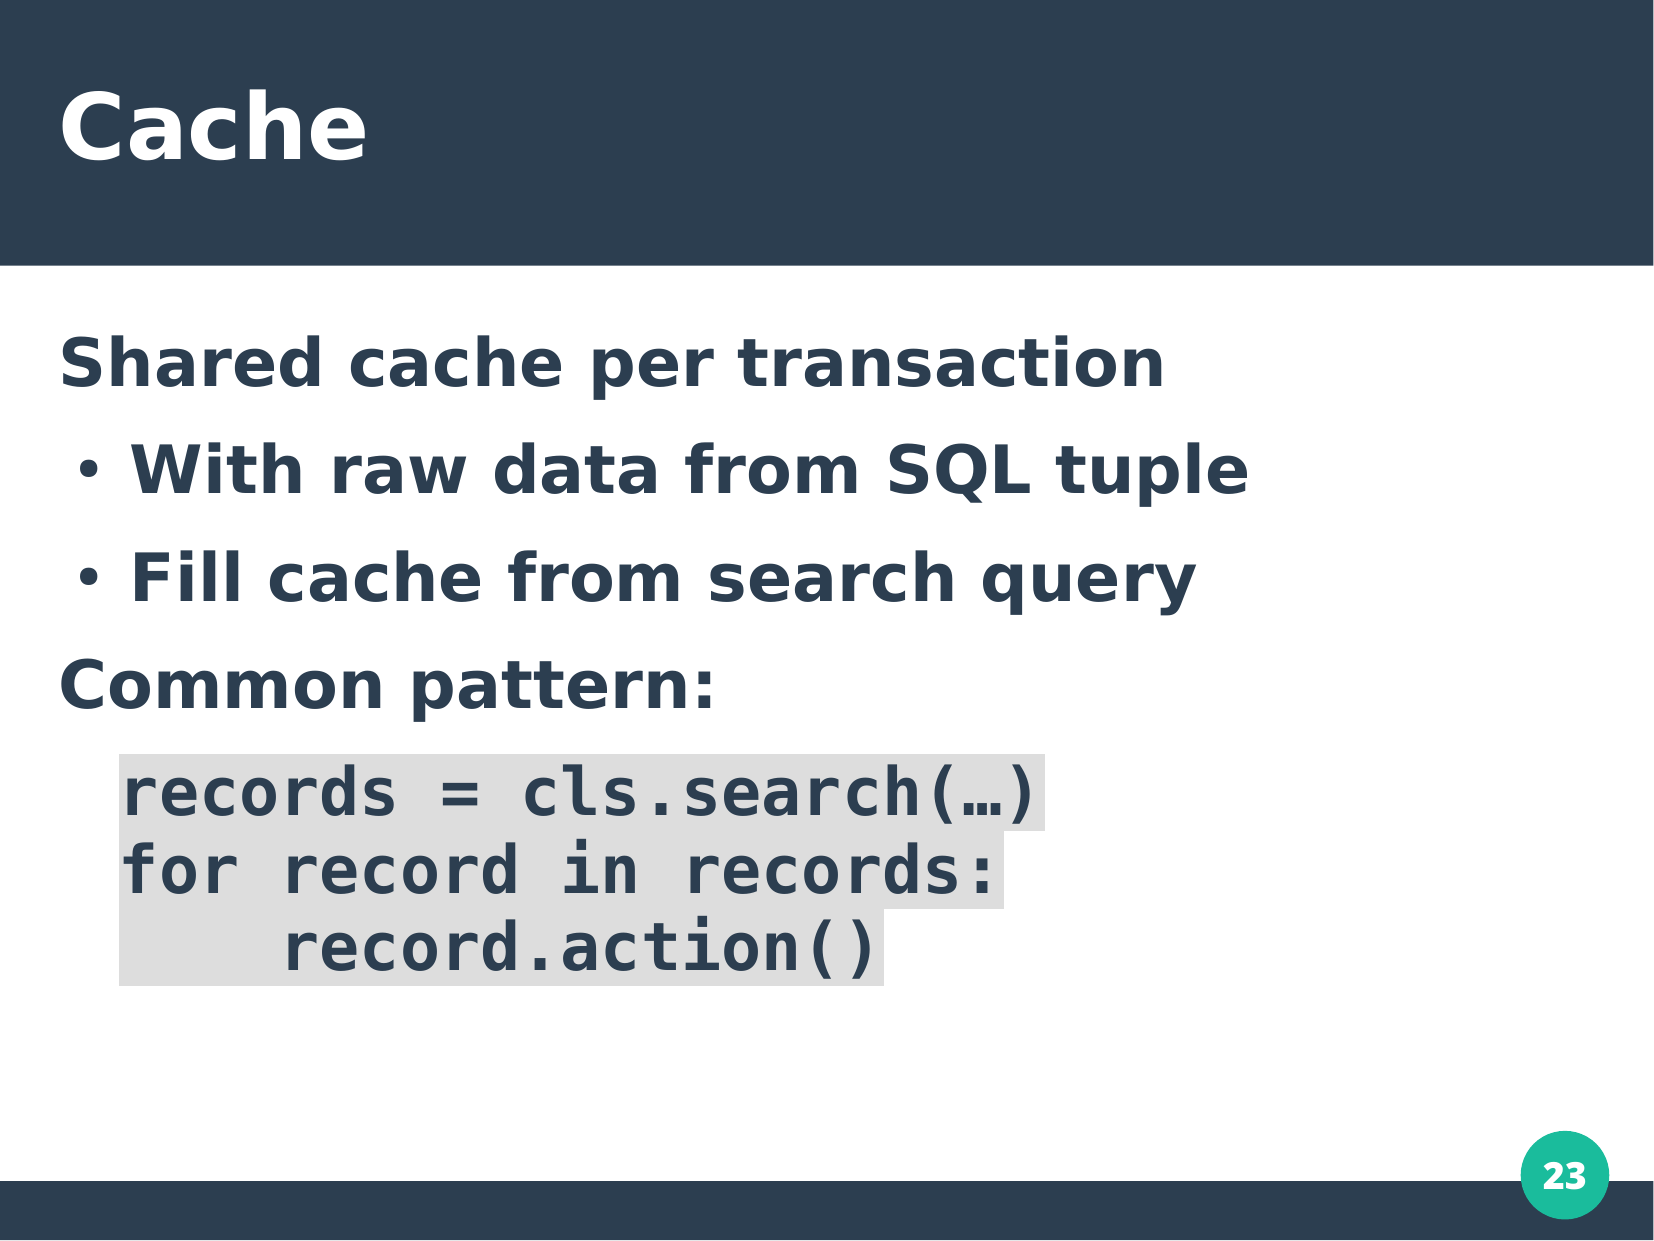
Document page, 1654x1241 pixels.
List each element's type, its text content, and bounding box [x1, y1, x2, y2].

title Cache [59, 49, 1595, 207]
list Shared cache per transaction With raw data from SQL tuple Fill cache from search query Common pattern: records = cls.search(…) for record in records: record.action() [59, 324, 1595, 1152]
